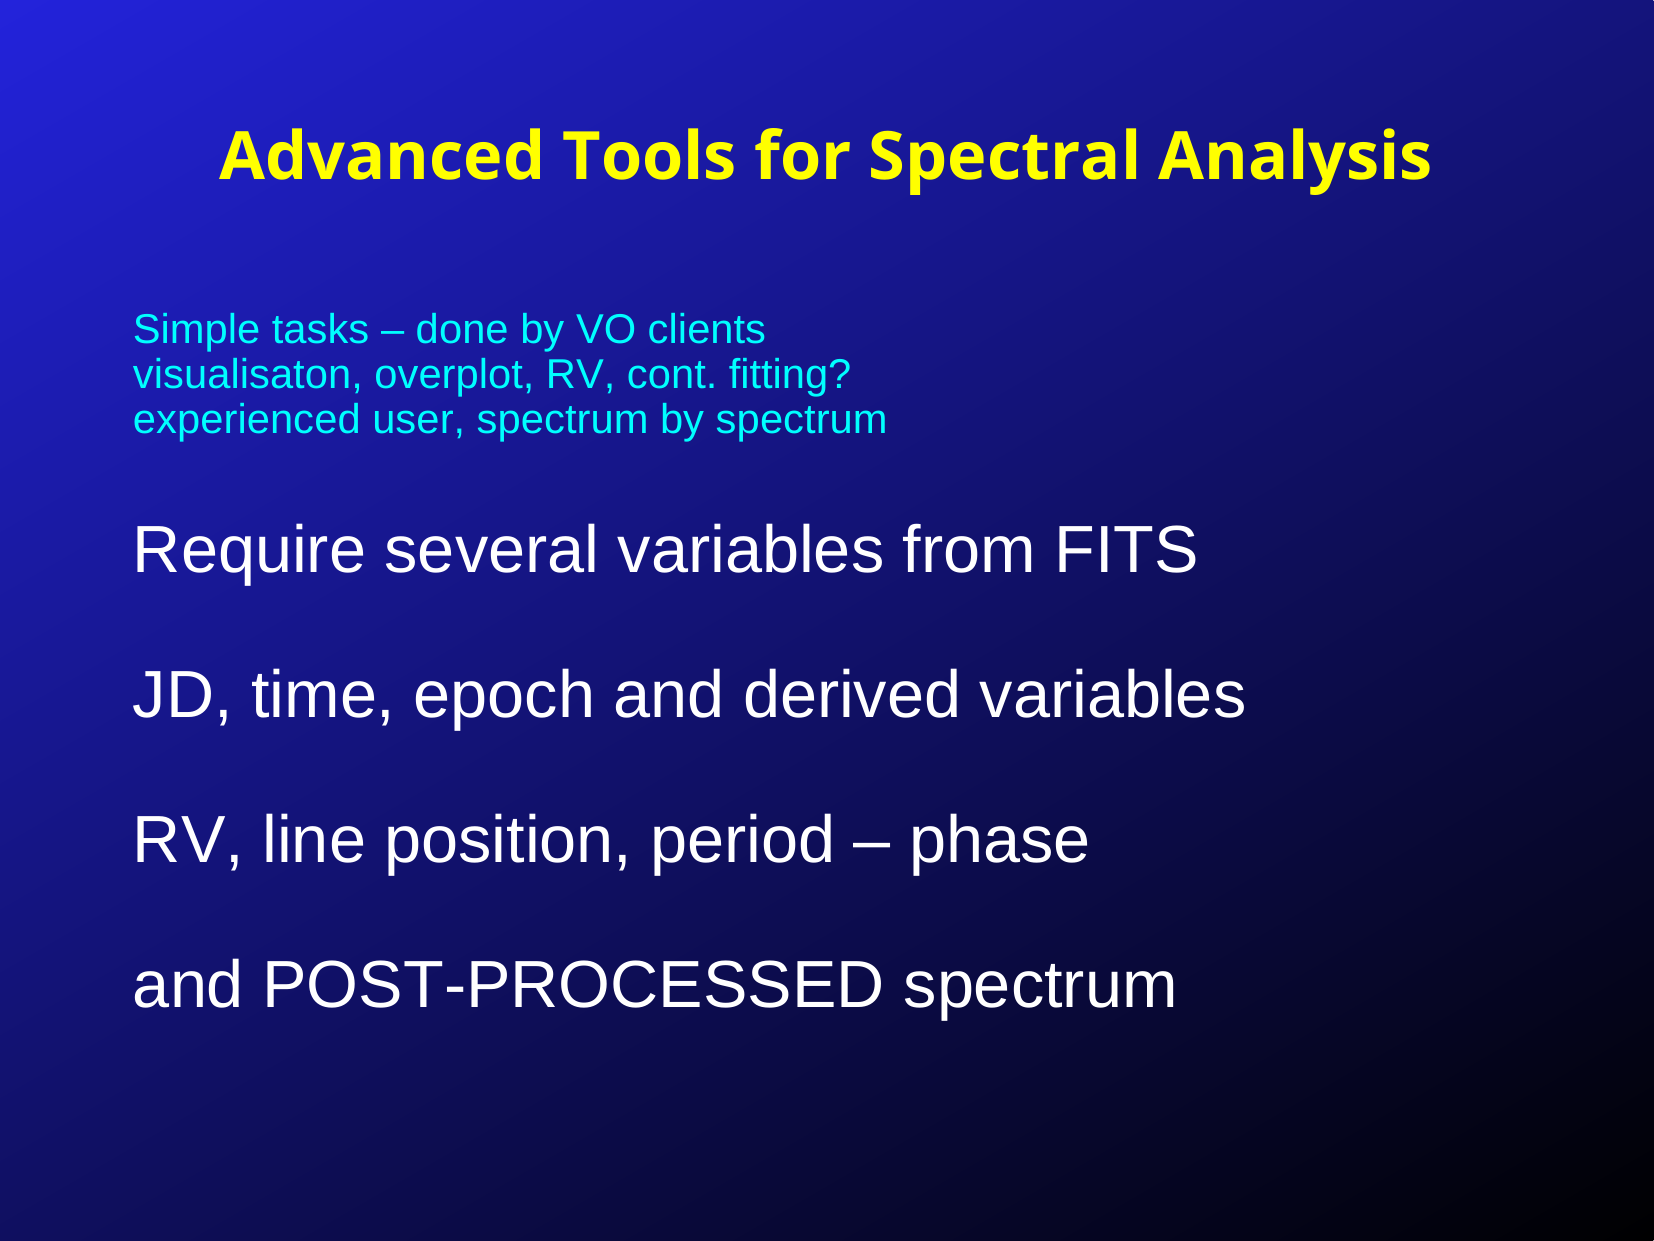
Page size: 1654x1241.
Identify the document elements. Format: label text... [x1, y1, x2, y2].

title Advanced Tools for Spectral Analysis [82, 49, 1571, 257]
text_box Simple tasks – done by VO clients visualisaton, overplot, RV, cont. fitting? experienced user, spectrum by spectrum Require several variables from FITS JD, time, epoch and derived variables RV, line position, period – phase and POST-PROCESSED spectrum [118, 225, 1506, 1164]
